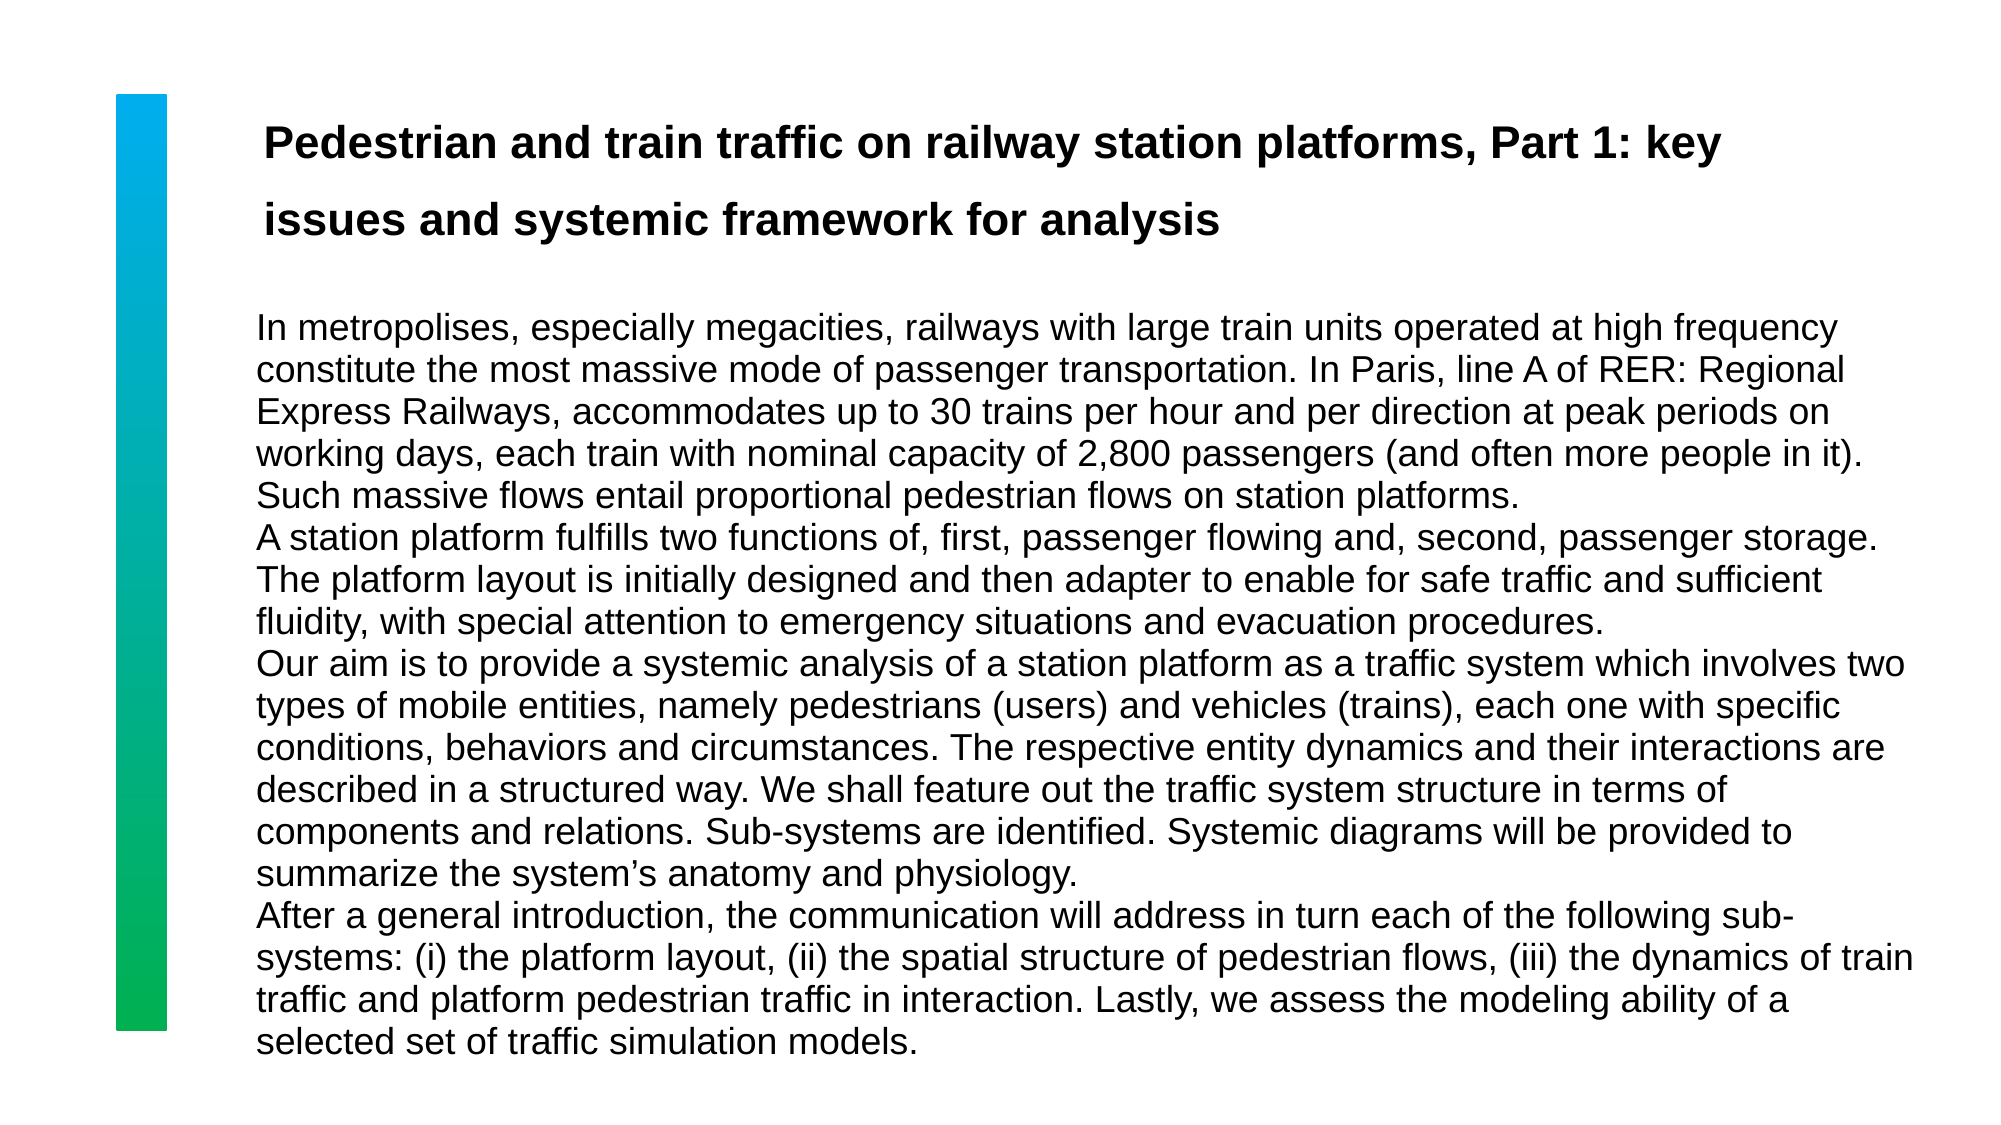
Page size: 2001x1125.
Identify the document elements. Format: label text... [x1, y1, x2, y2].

text_box Pedestrian and train traffic on railway station platforms, Part 1: key issues and systemic framework for analysis [248, 84, 1883, 254]
text_box [116, 765, 167, 1031]
text_box [116, 94, 167, 594]
text_box In metropolises, especially megacities, railways with large train units operated at high frequency constitute the most massive mode of passenger transportation. In Paris, line A of RER: Regional Express Railways, accommodates up to 30 trains per hour and per direction at peak periods on working days, each train with nominal capacity of 2,800 passengers (and often more people in it). Such massive flows entail proportional pedestrian flows on station platforms. A station platform fulfills two functions of, first, passenger flowing and, second, passenger storage. The platform layout is initially designed and then adapter to enable for safe traffic and sufficient fluidity, with special attention to emergency situations and evacuation procedures. Our aim is to provide a systemic analysis of a station platform as a traffic system which involves two types of mobile entities, namely pedestrians (users) and vehicles (trains), each one with specific conditions, behaviors and circumstances. The respective entity dynamics and their interactions are described in a structured way. We shall feature out the traffic system structure in terms of components and relations. Sub-systems are identified. Systemic diagrams will be provided to summarize the system’s anatomy and physiology. After a general introduction, the communication will address in turn each of the following sub-systems: (i) the platform layout, (ii) the spatial structure of pedestrian flows, (iii) the dynamics of train traffic and platform pedestrian traffic in interaction. Lastly, we assess the modeling ability of a selected set of traffic simulation models. [241, 299, 1938, 1071]
